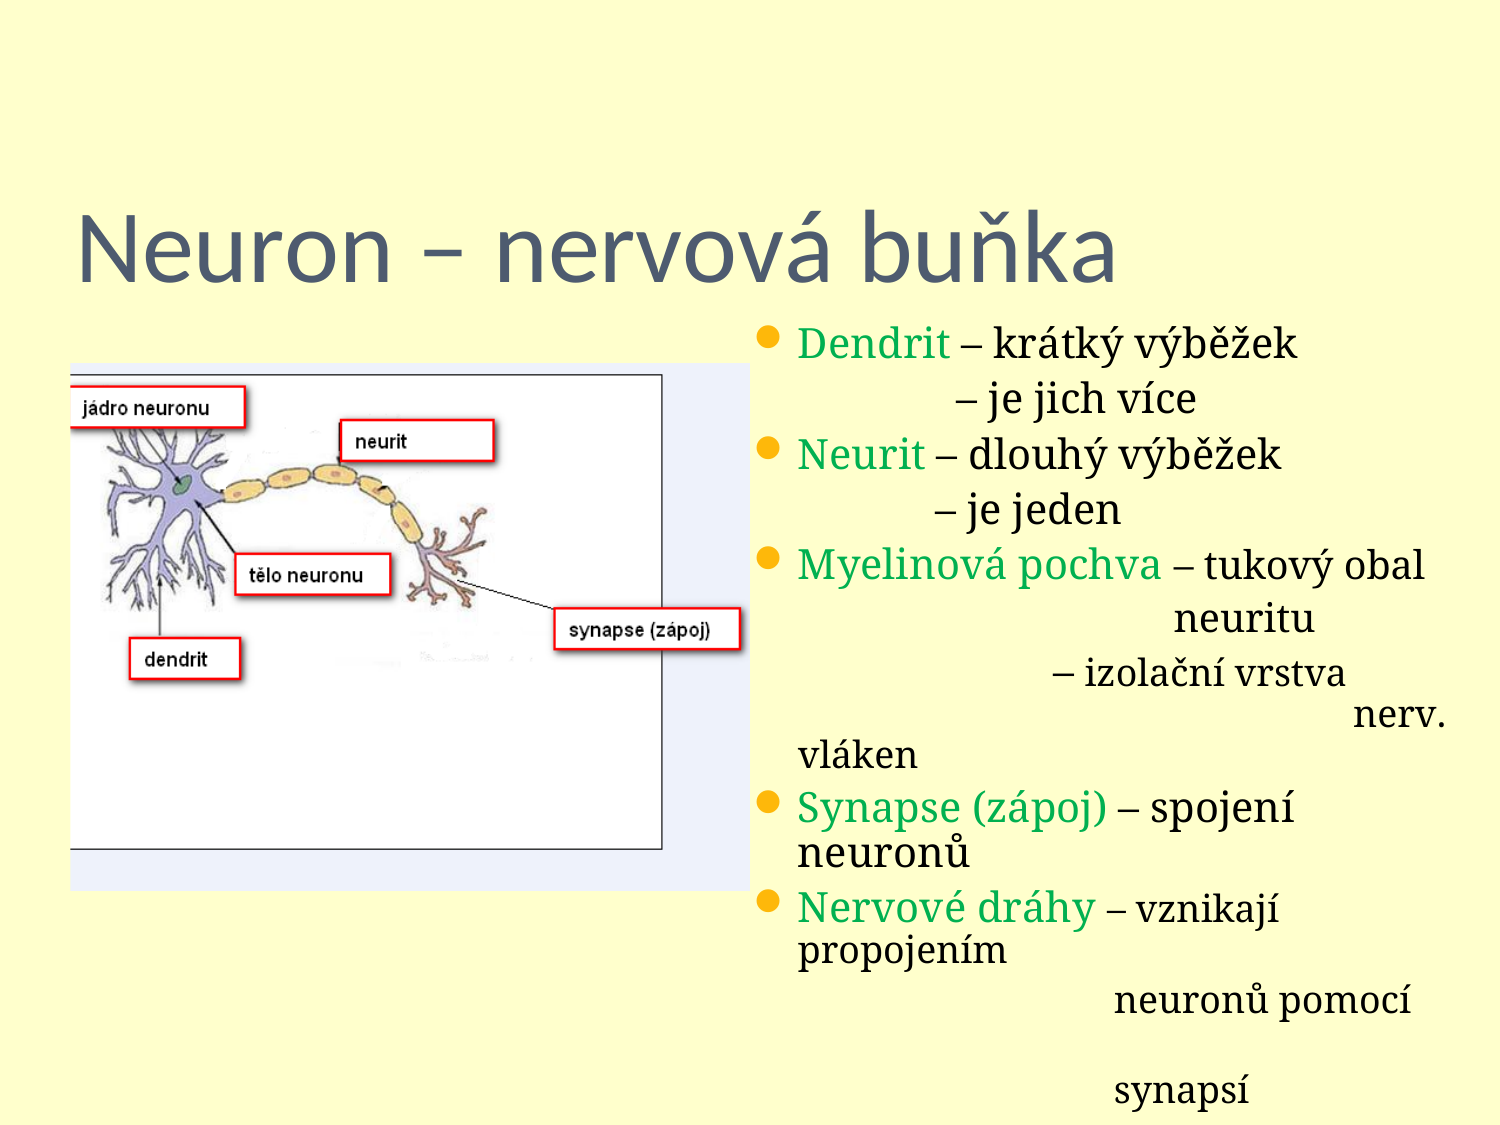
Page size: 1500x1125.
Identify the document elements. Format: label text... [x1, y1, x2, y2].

list Dendrit – krátký výběžek – je jich více Neurit – dlouhý výběžek – je jeden Myelinová pochva – tukový obal neuritu – izolační vrstva nerv. vláken Synapse (zápoj) – spojení neuronů Nervové dráhy – vznikají propojením neuronů pomocí synapsí – šíří se jimi vzruchy [738, 315, 1465, 1125]
title Neuron – nervová buňka [75, 115, 1426, 304]
text_box [70, 363, 751, 891]
